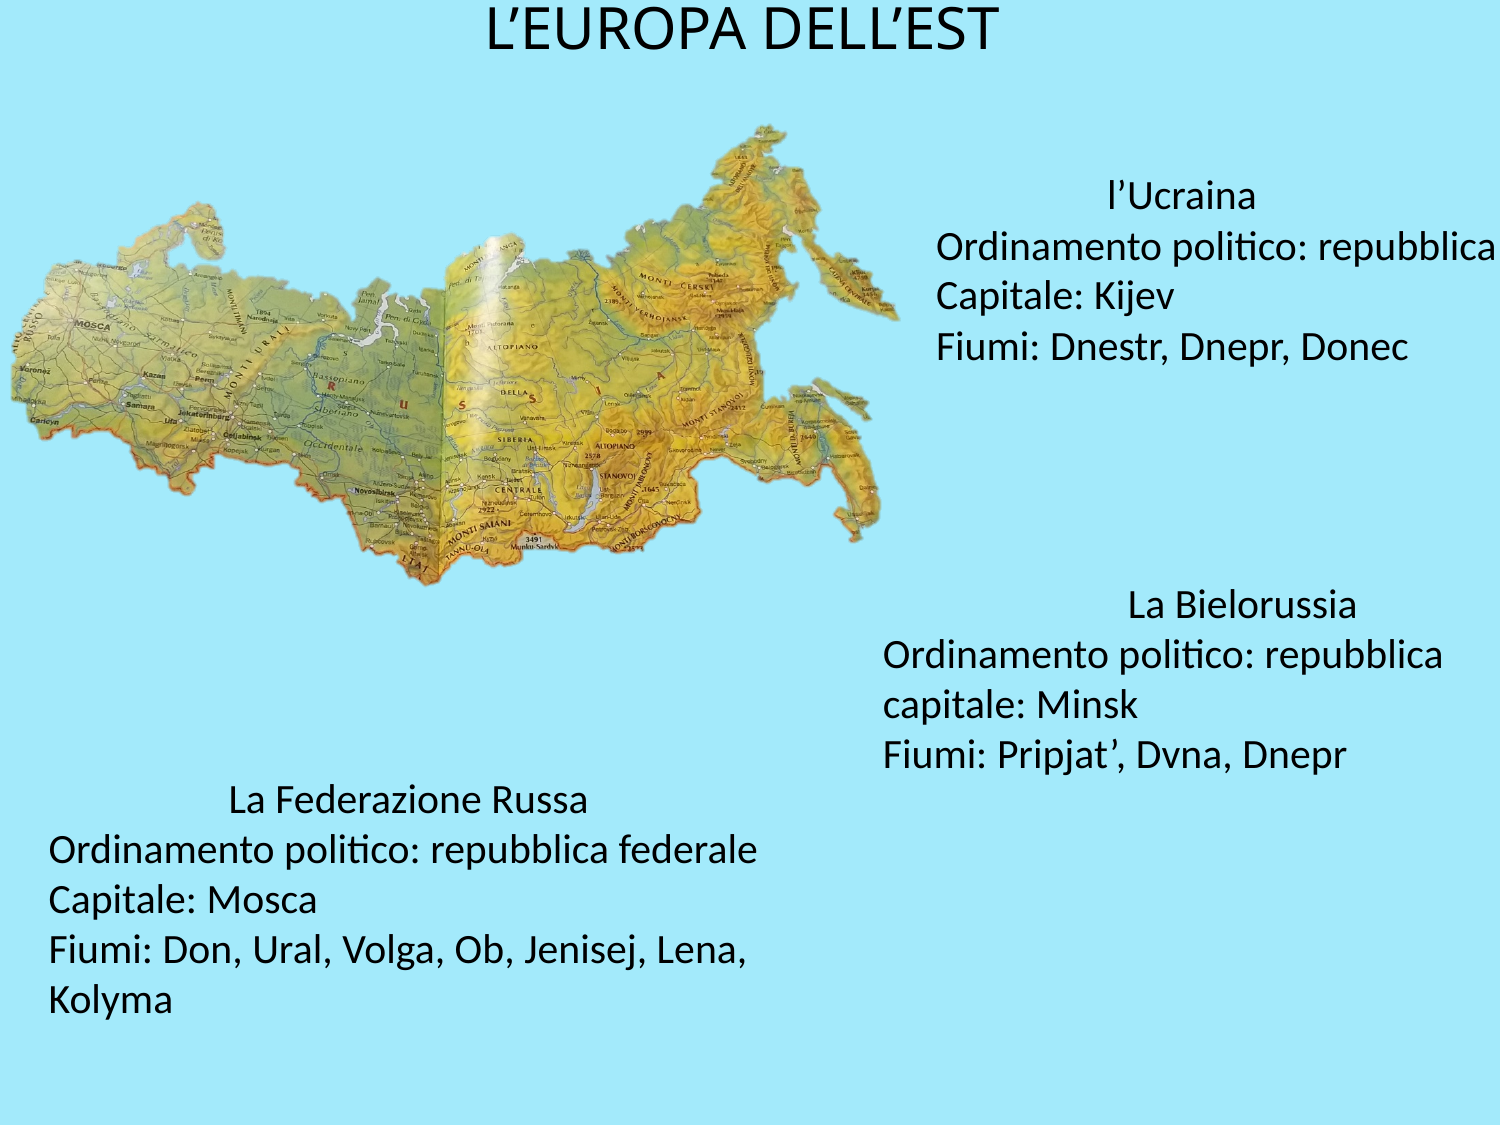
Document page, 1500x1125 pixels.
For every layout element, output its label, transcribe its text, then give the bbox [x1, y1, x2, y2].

text_box l’Ucraina Ordinamento politico: repubblica Capitale: Kijev Fiumi: Dnestr, Dnepr, Donec [921, 160, 1500, 376]
title L’EUROPA DELL’EST [75, 0, 1425, 160]
picture [0, 23, 1245, 680]
text_box La Bielorussia Ordinamento politico: repubblica capitale: Minsk Fiumi: Pripjat’, Dvna, Dnepr [868, 569, 1500, 785]
text_box La Federazione Russa Ordinamento politico: repubblica federale Capitale: Mosca Fiumi: Don, Ural, Volga, Ob, Jenisej, Lena, Kolyma [33, 764, 784, 1080]
